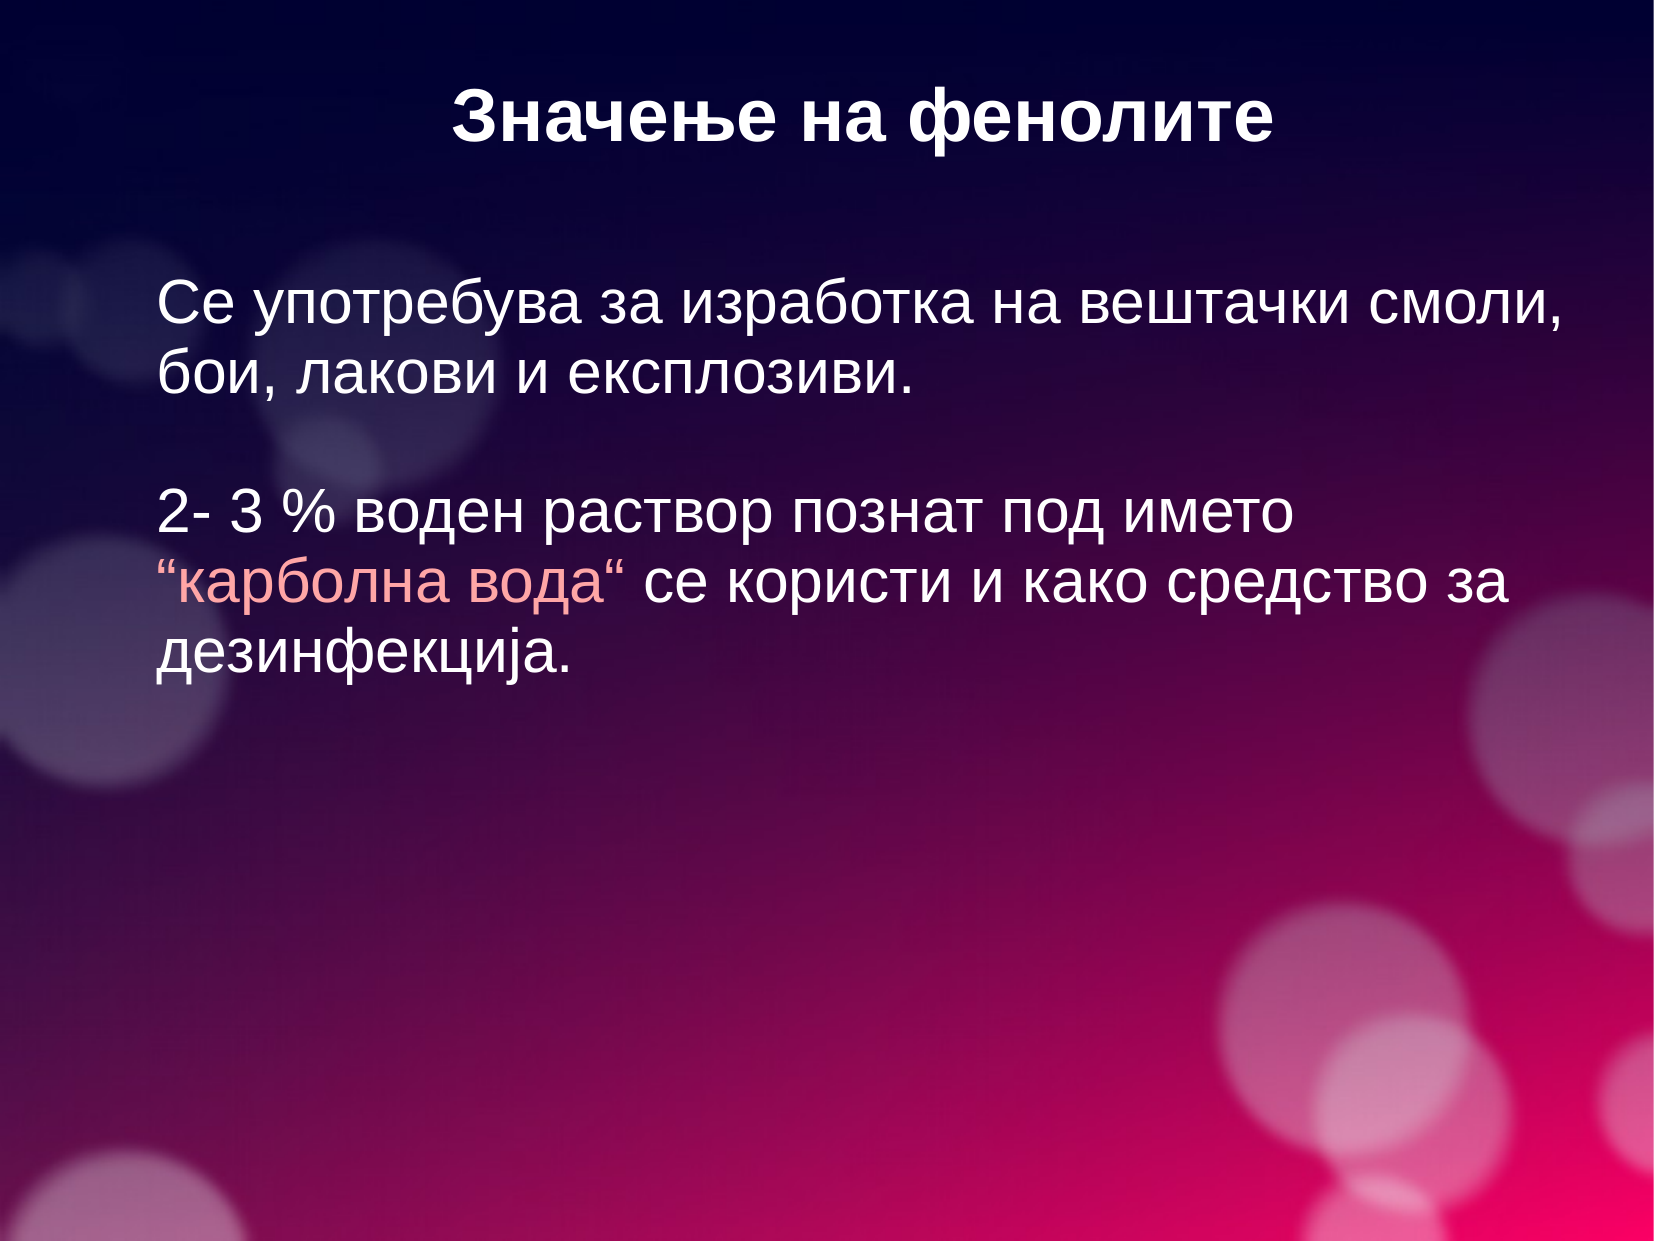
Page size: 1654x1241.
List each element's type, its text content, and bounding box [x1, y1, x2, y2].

text_box Значење на фенолите [437, 66, 1301, 166]
picture [0, 0, 1654, 1241]
text_box Се употребува за изработка на вештачки смоли, бои, лакови и експлозиви. 2- 3 % воден раствор познат под името “карболна вода“ се користи и како средство за дезинфекција. [141, 259, 1619, 694]
